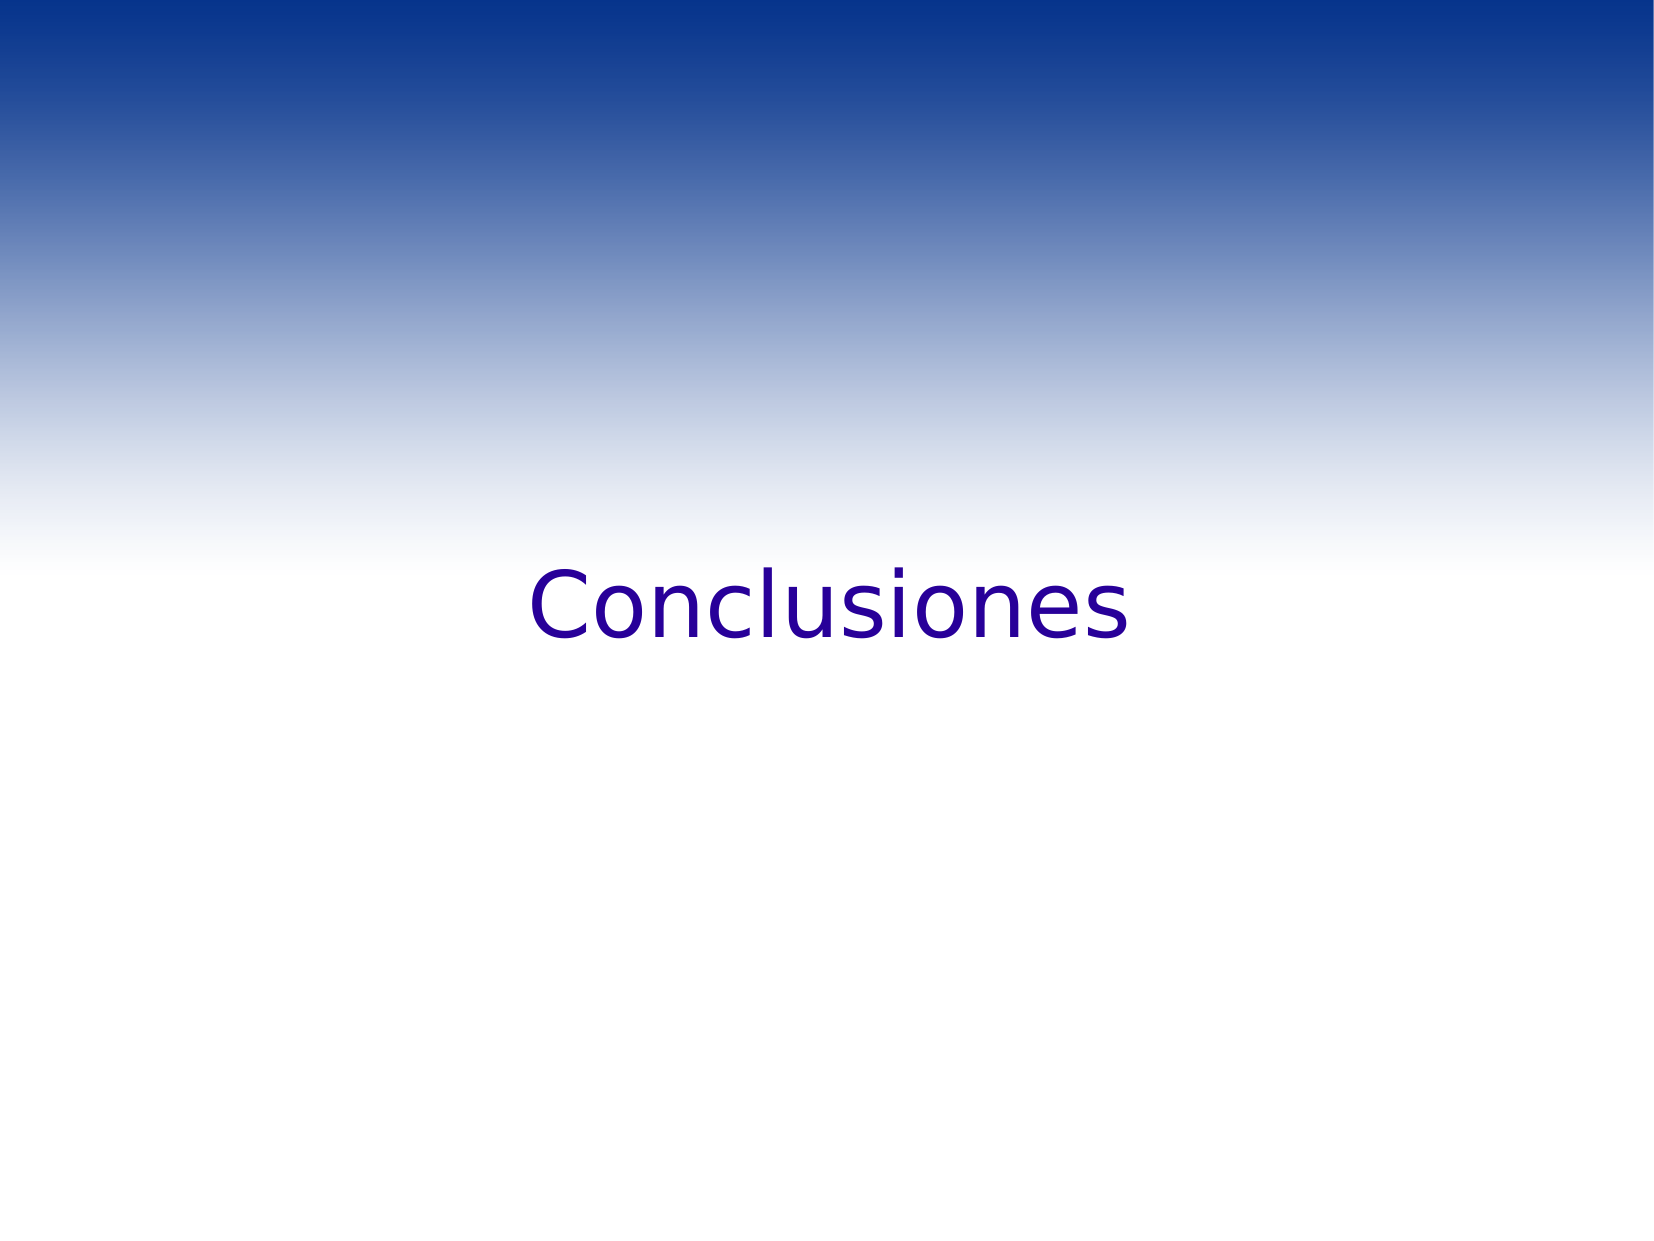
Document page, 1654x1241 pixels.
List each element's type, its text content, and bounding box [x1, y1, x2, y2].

title Conclusiones [123, 501, 1536, 710]
picture [0, 0, 1654, 1241]
